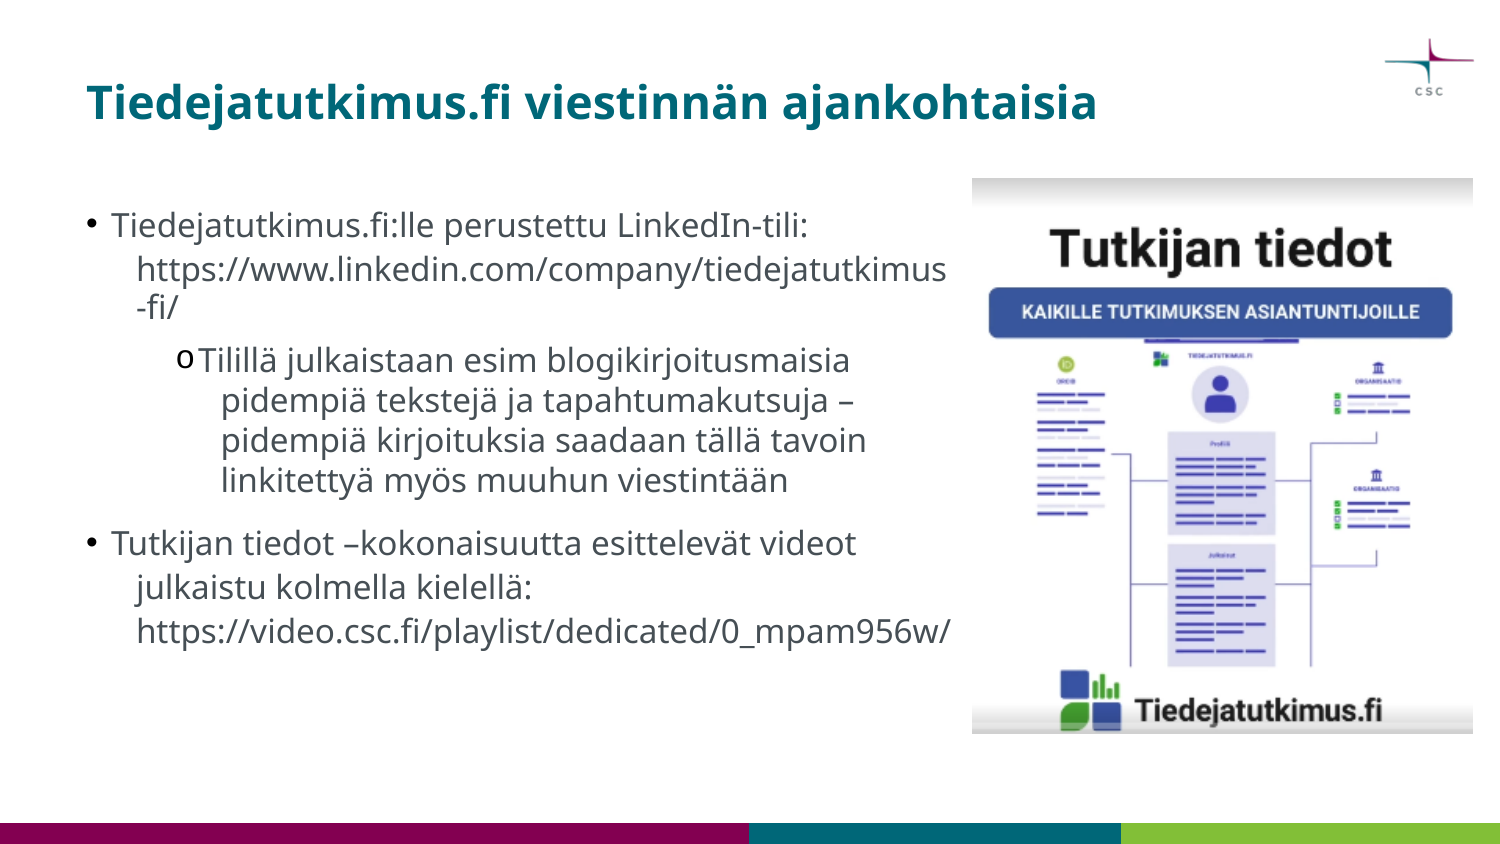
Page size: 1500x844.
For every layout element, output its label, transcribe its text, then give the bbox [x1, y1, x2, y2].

list Tiedejatutkimus.fi:lle perustettu LinkedIn-tili: https://www.linkedin.com/company/tiedejatutkimus-fi/ Tilillä julkaistaan esim blogikirjoitusmaisia pidempiä tekstejä ja tapahtumakutsuja – pidempiä kirjoituksia saadaan tällä tavoin linkitettyä myös muuhun viestintään Tutkijan tiedot –kokonaisuutta esittelevät videot julkaistu kolmella kielellä: https://video.csc.fi/playlist/dedicated/0_mpam956w/ [75, 194, 964, 717]
picture [972, 178, 1473, 734]
title Tiedejatutkimus.fi viestinnän ajankohtaisia [75, 30, 1346, 172]
